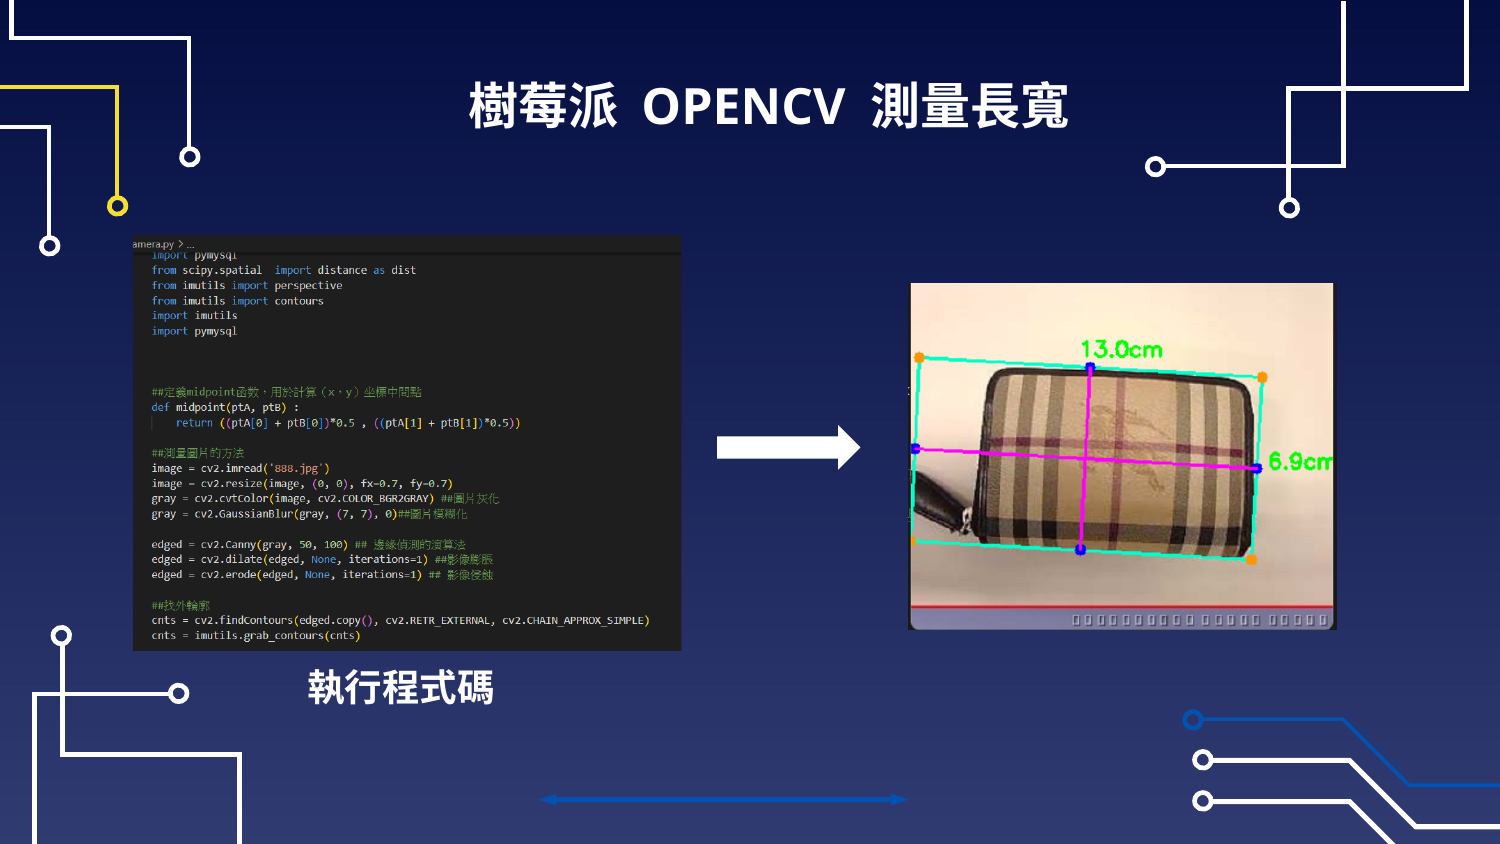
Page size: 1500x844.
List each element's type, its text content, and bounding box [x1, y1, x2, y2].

text_box 執行程式碼 [292, 656, 1121, 718]
text_box 樹莓派 OPENCV 測量長寬 [453, 67, 1282, 143]
picture [908, 283, 1337, 630]
picture [132, 235, 682, 651]
text_box [717, 425, 861, 470]
